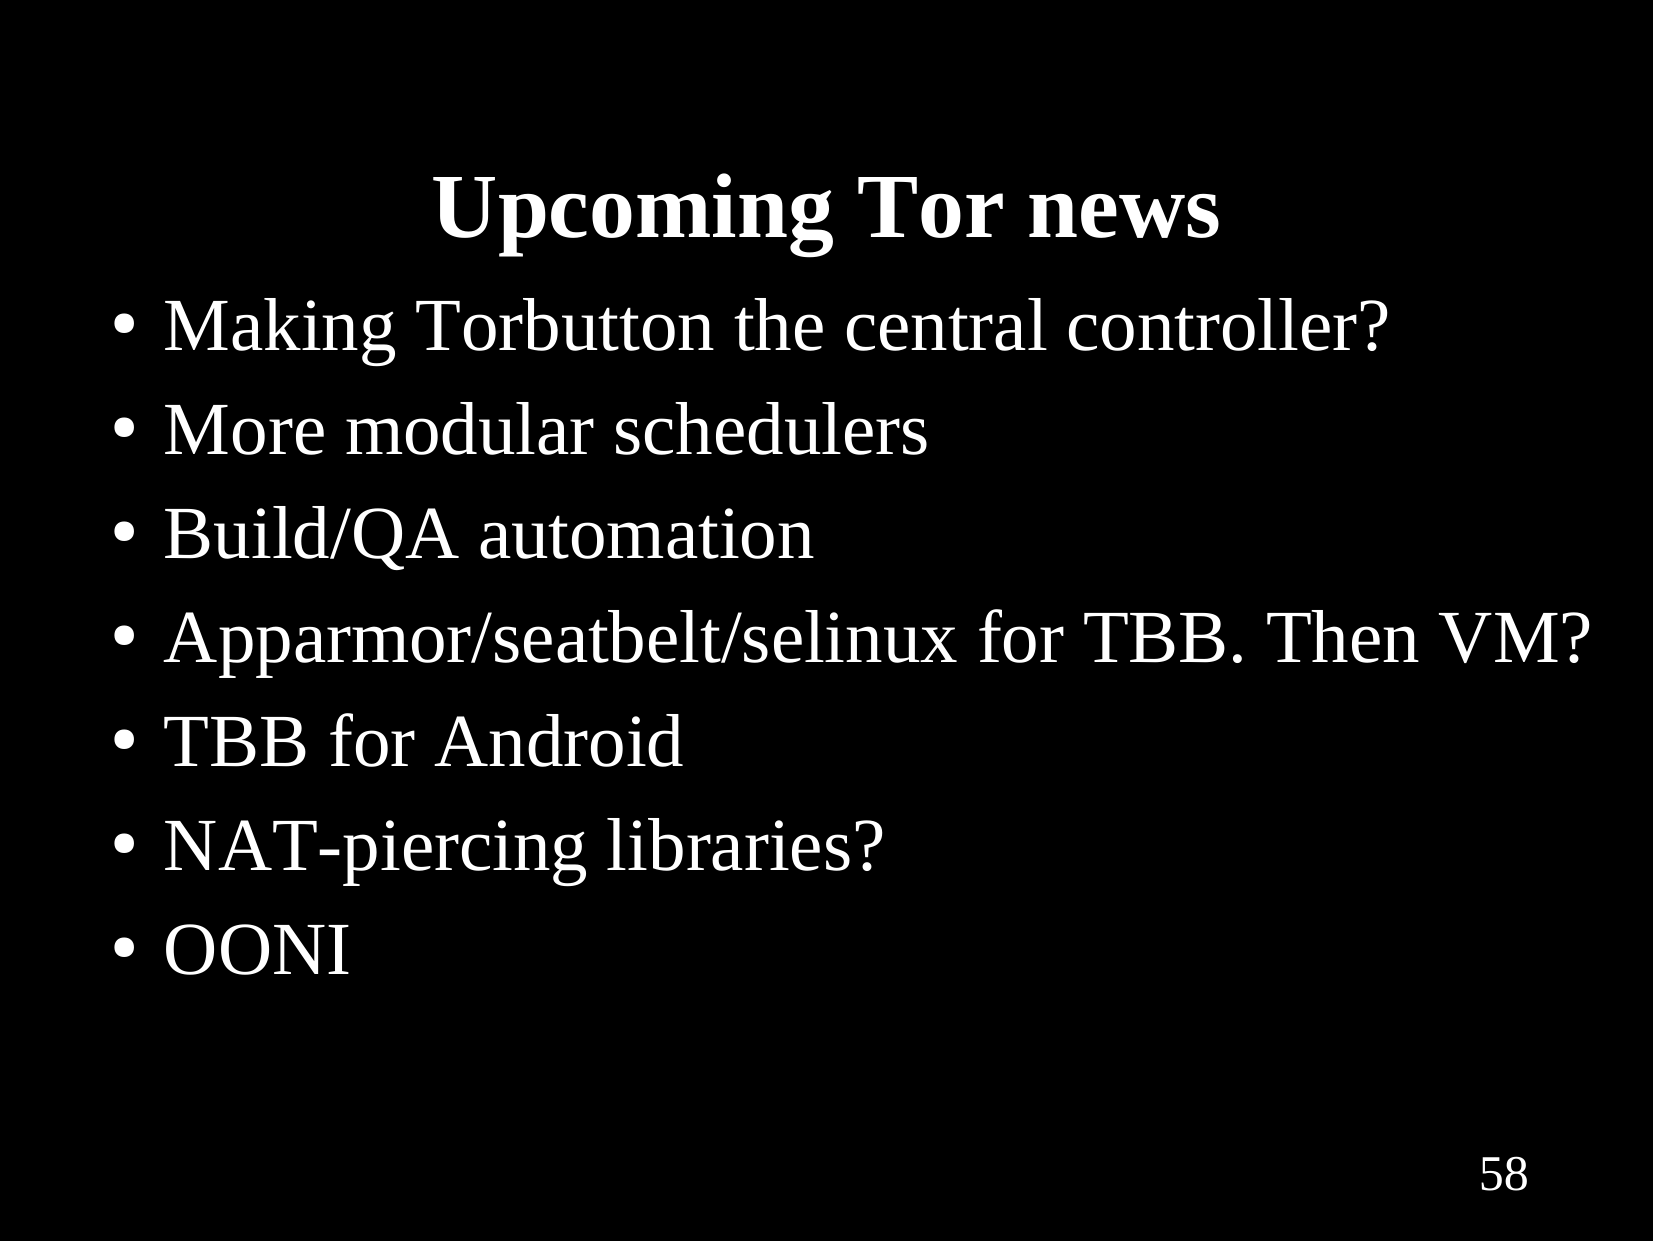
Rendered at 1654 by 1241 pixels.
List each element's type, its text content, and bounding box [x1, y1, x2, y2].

list Making Torbutton the central controller? More modular schedulers Build/QA automation Apparmor/seatbelt/selinux for TBB. Then VM? TBB for Android NAT-piercing libraries? OONI [93, 283, 1600, 1066]
title Upcoming Tor news [121, 103, 1534, 283]
